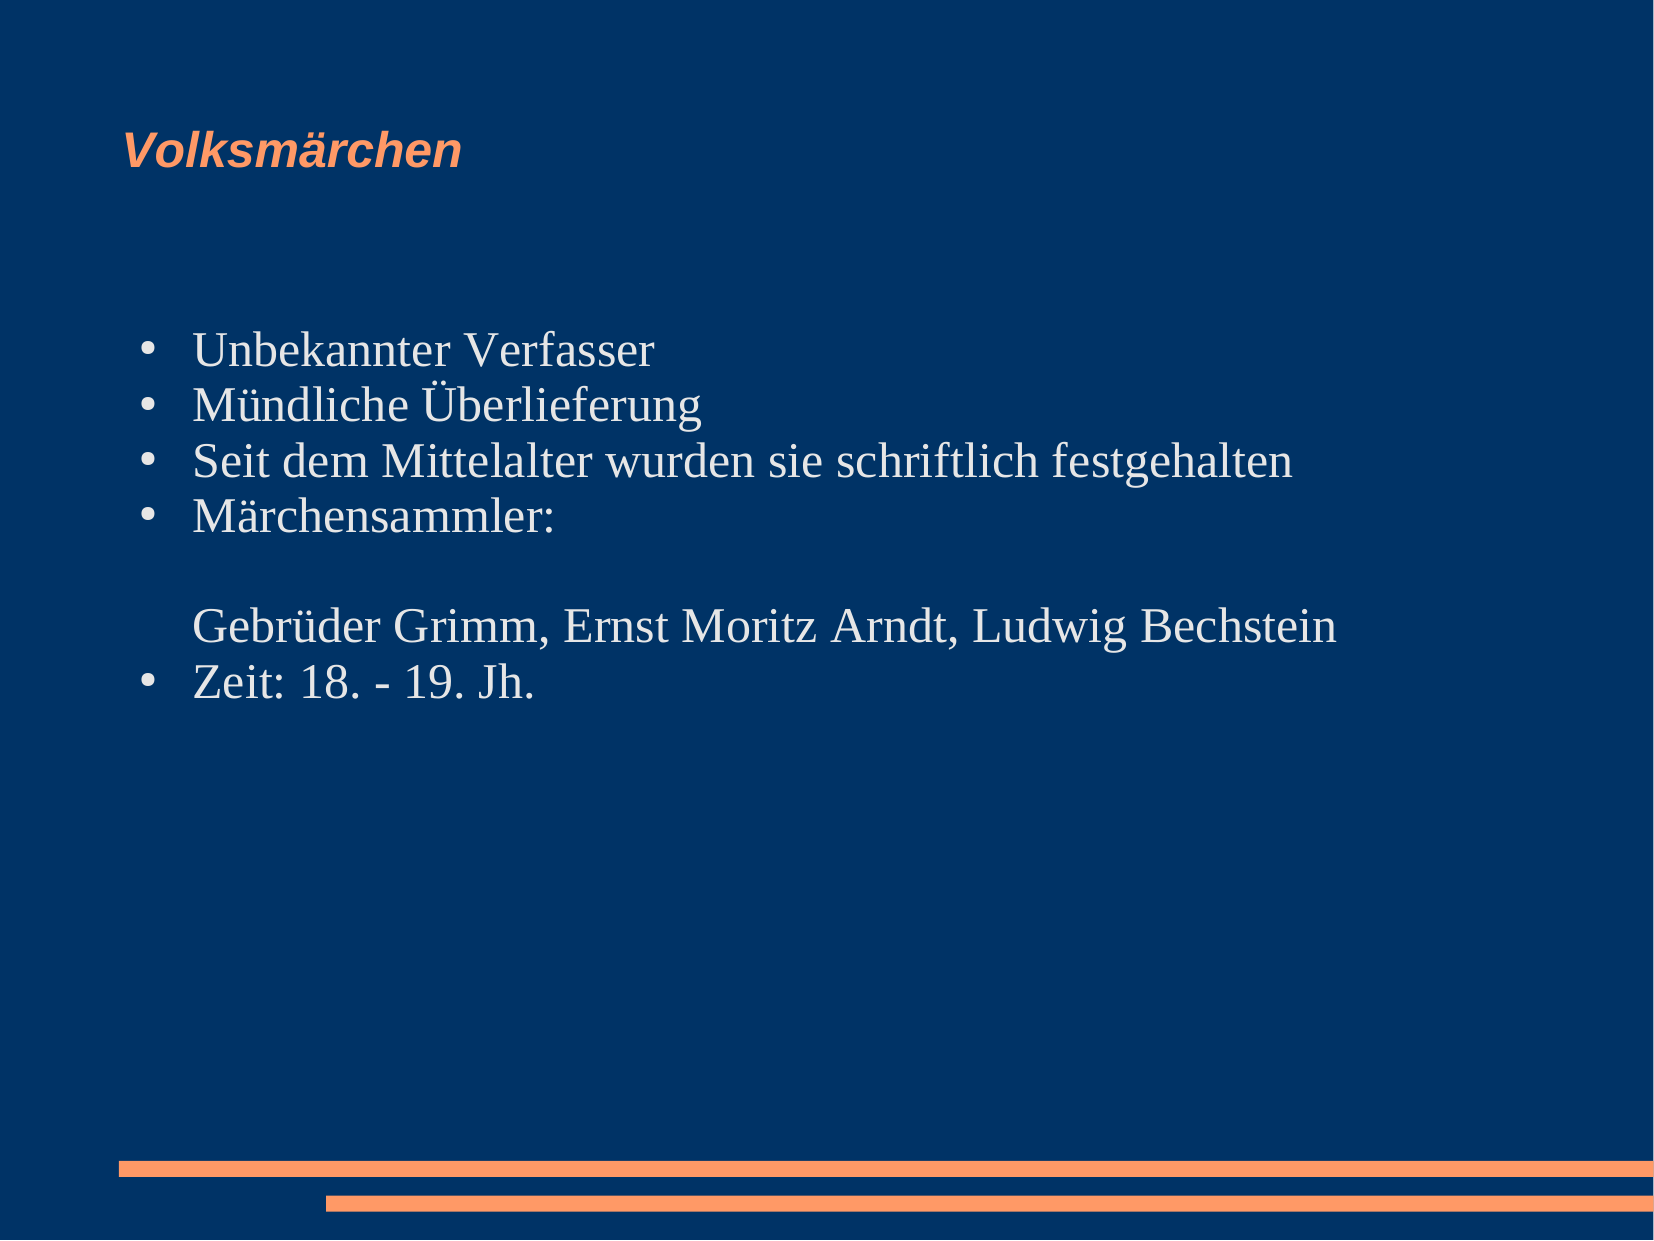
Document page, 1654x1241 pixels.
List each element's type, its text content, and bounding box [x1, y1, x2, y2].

title Volksmärchen [121, 46, 1534, 254]
list Unbekannter Verfasser Mündliche Überlieferung Seit dem Mittelalter wurden sie schriftlich festgehalten Märchensammler: Gebrüder Grimm, Ernst Moritz Arndt, Ludwig Bechstein Zeit: 18. - 19. Jh. [121, 322, 1561, 1132]
